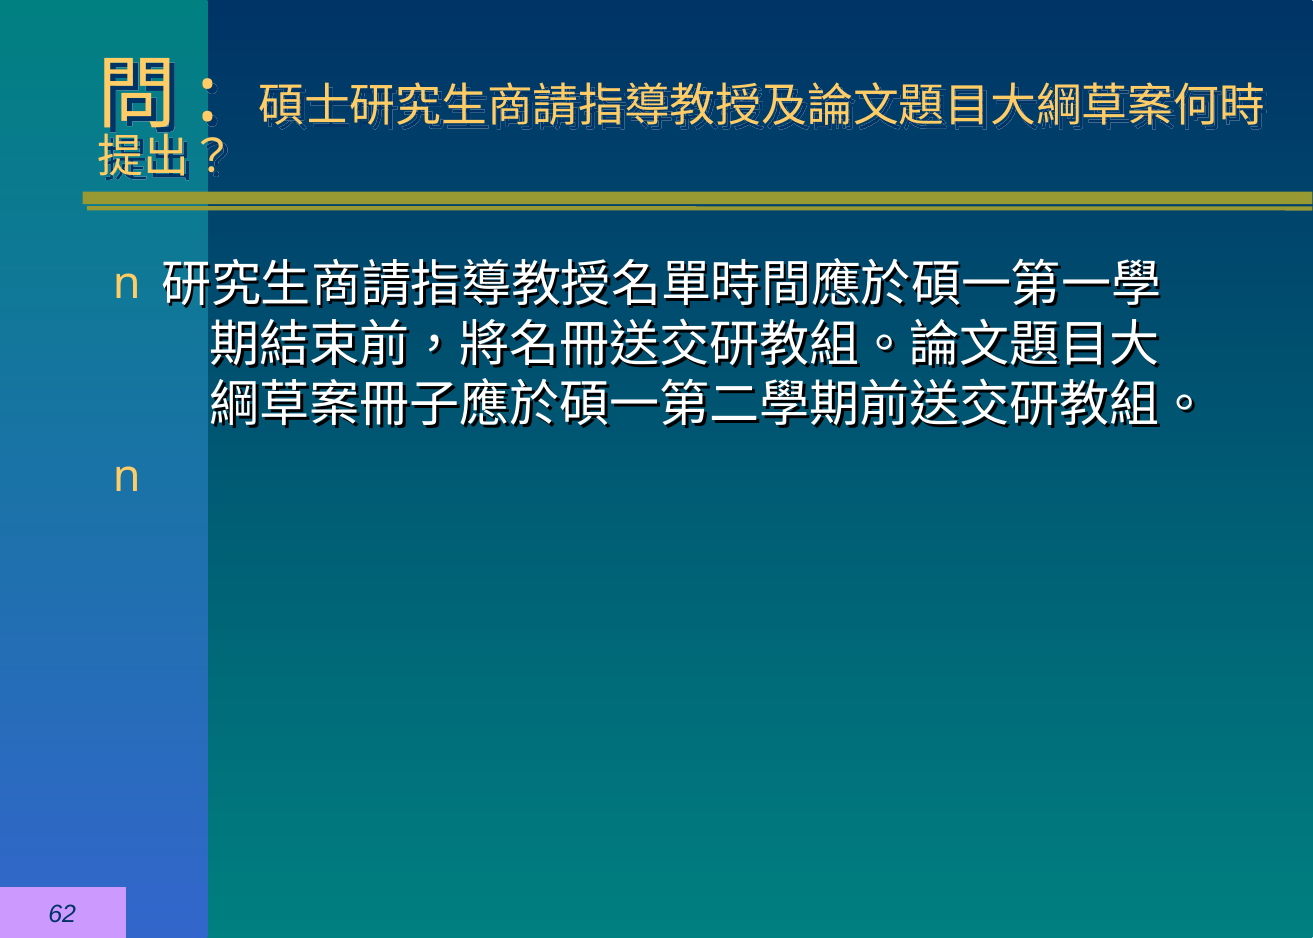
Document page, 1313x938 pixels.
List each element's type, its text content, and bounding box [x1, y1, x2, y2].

list 研究生商請指導教授名單時間應於碩一第一學期結束前，將名冊送交研教組。論文題目大綱草案冊子應於碩一第二學期前送交研教組。 [99, 244, 1201, 844]
text_box 62 [0, 887, 125, 938]
title 問: 碩士研究生商請指導教授及論文題目大綱草案何時提出？ [84, 36, 1280, 188]
text_box [0, 0, 207, 938]
